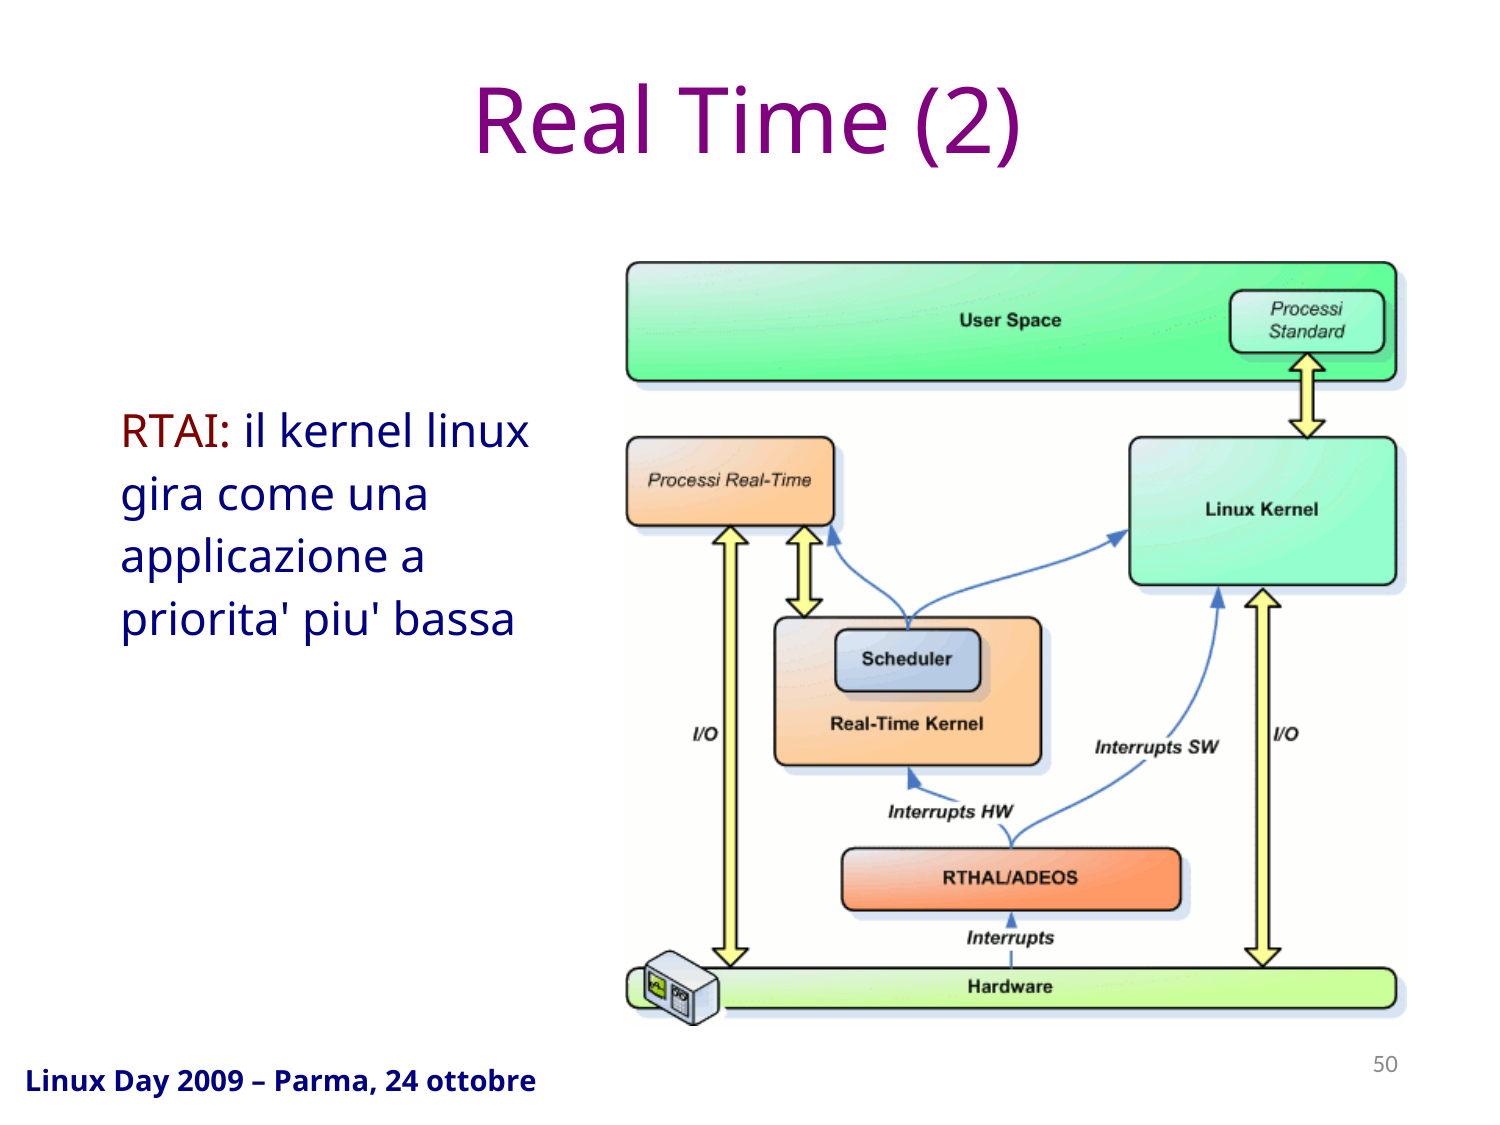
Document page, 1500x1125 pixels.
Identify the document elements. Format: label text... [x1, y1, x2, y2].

picture [625, 261, 1407, 1027]
title Real Time (2)‏ [74, 0, 1420, 236]
subtitle RTAI: il kernel linux gira come una applicazione a priorita' piu' bassa [45, 260, 533, 787]
